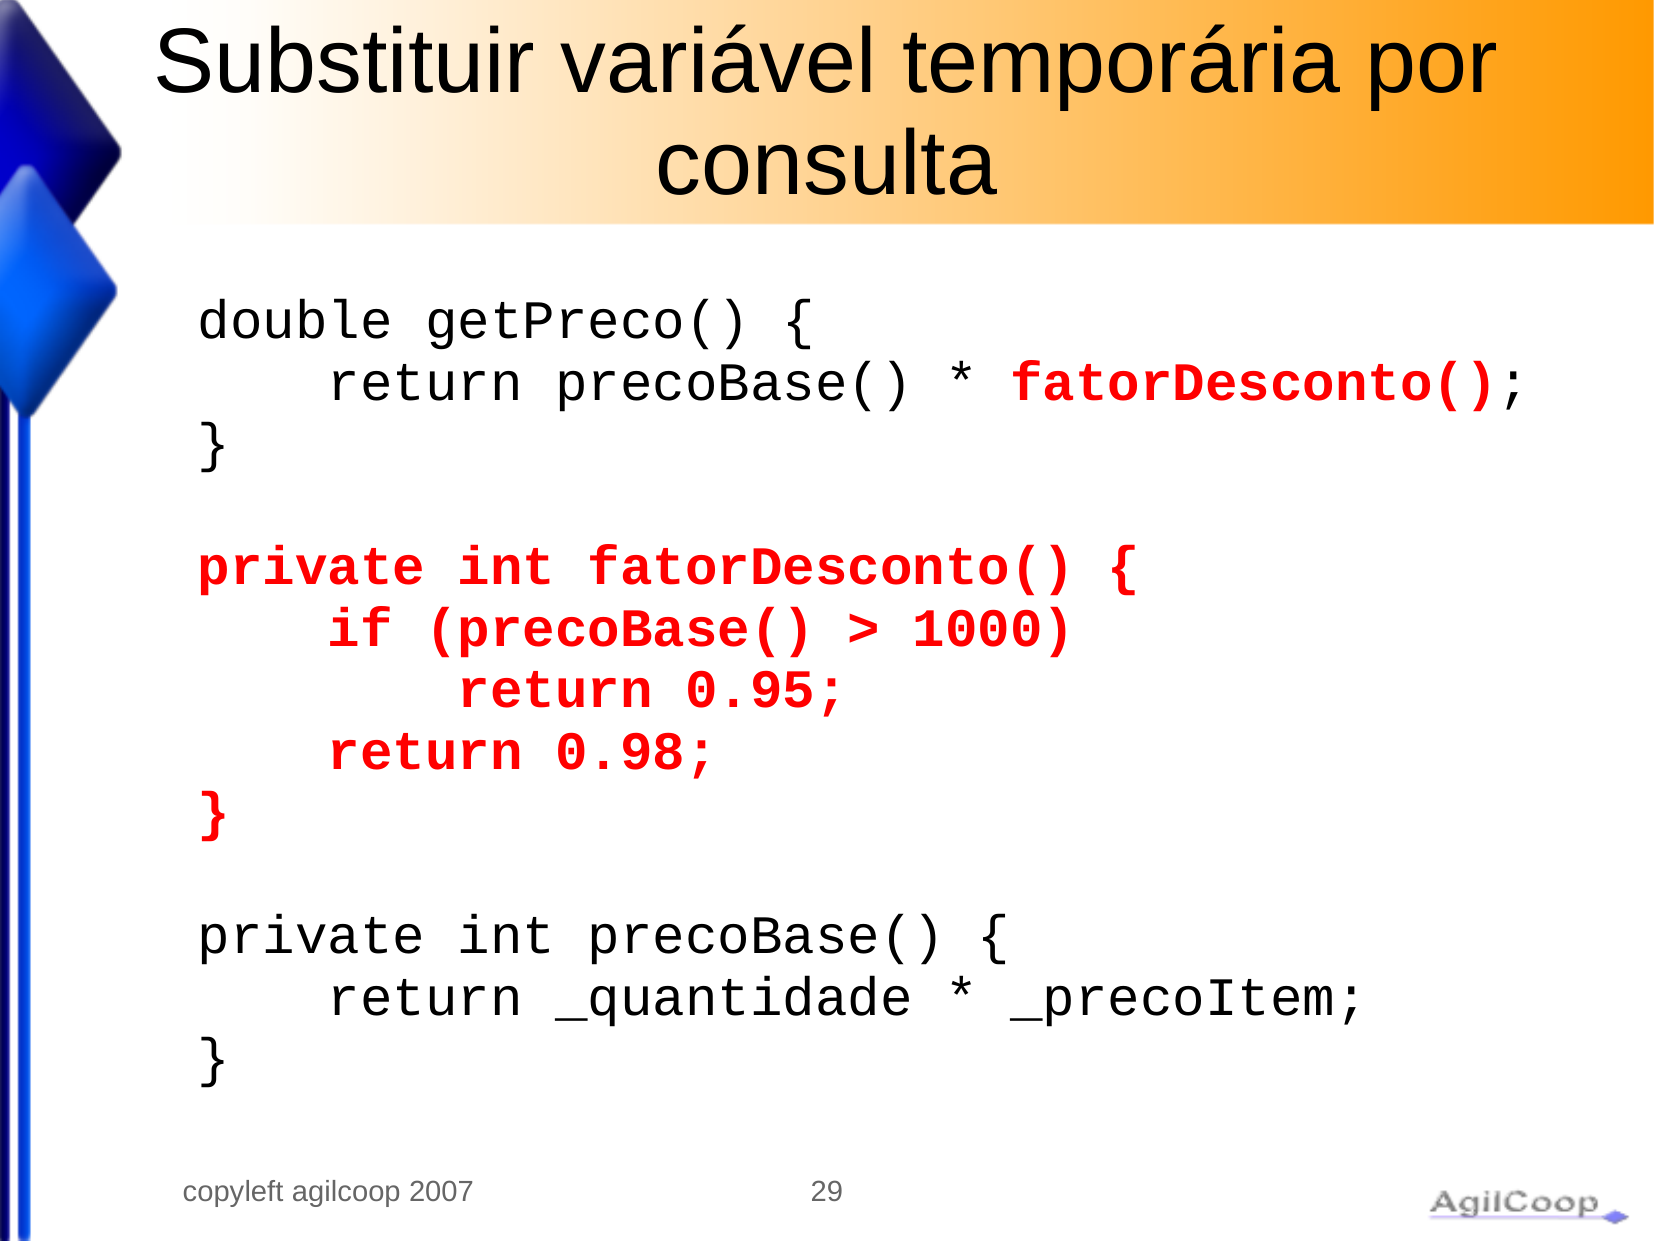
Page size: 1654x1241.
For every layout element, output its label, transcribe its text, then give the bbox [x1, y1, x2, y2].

picture [0, 0, 1654, 1241]
text_box double getPreco() { return precoBase() * fatorDesconto(); } private int fatorDesconto() { if (precoBase() > 1000) return 0.95; return 0.98; } private int precoBase() { return _quantidade * _precoItem; } [183, 286, 1546, 1101]
title Substituir variável temporária por consulta [82, 9, 1571, 215]
